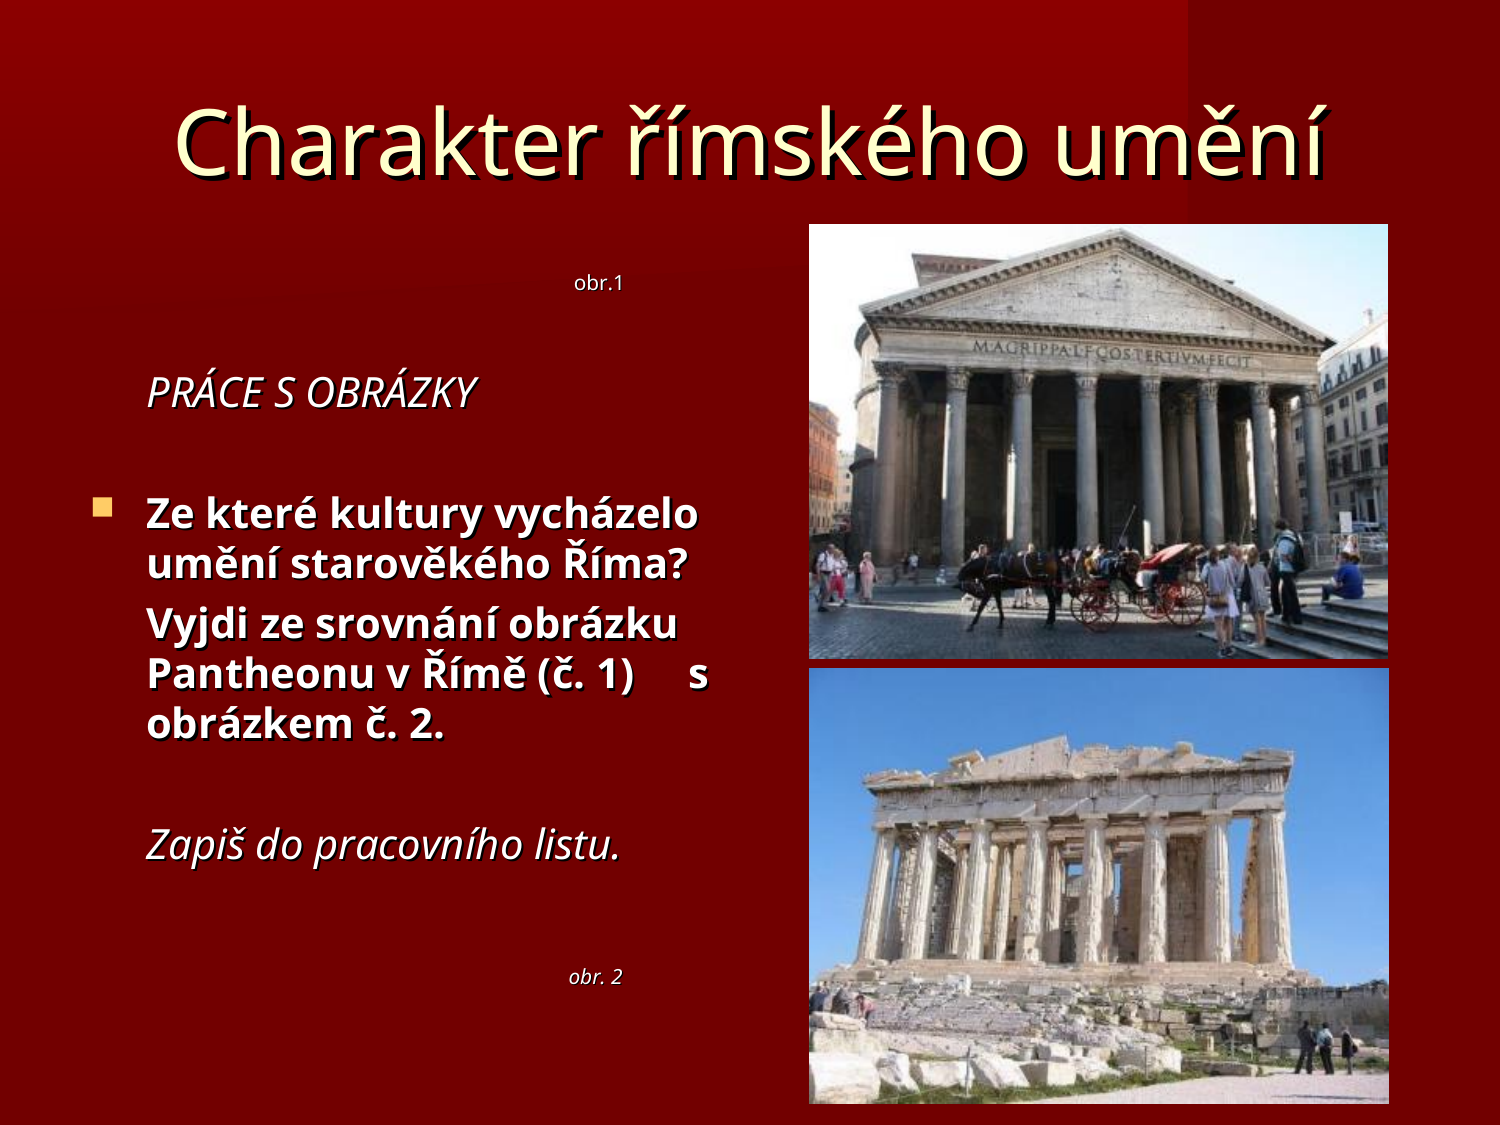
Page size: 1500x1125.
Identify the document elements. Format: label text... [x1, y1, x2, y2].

text_box [809, 668, 1389, 1104]
list obr.1 PRÁCE S OBRÁZKY Ze které kultury vycházelo umění starověkého Říma? Vyjdi ze srovnání obrázku Pantheonu v Římě (č. 1) s obrázkem č. 2. Zapiš do pracovního listu. obr. 2 [75, 262, 738, 1001]
title Charakter římského umění [75, 45, 1426, 233]
text_box [809, 224, 1388, 659]
